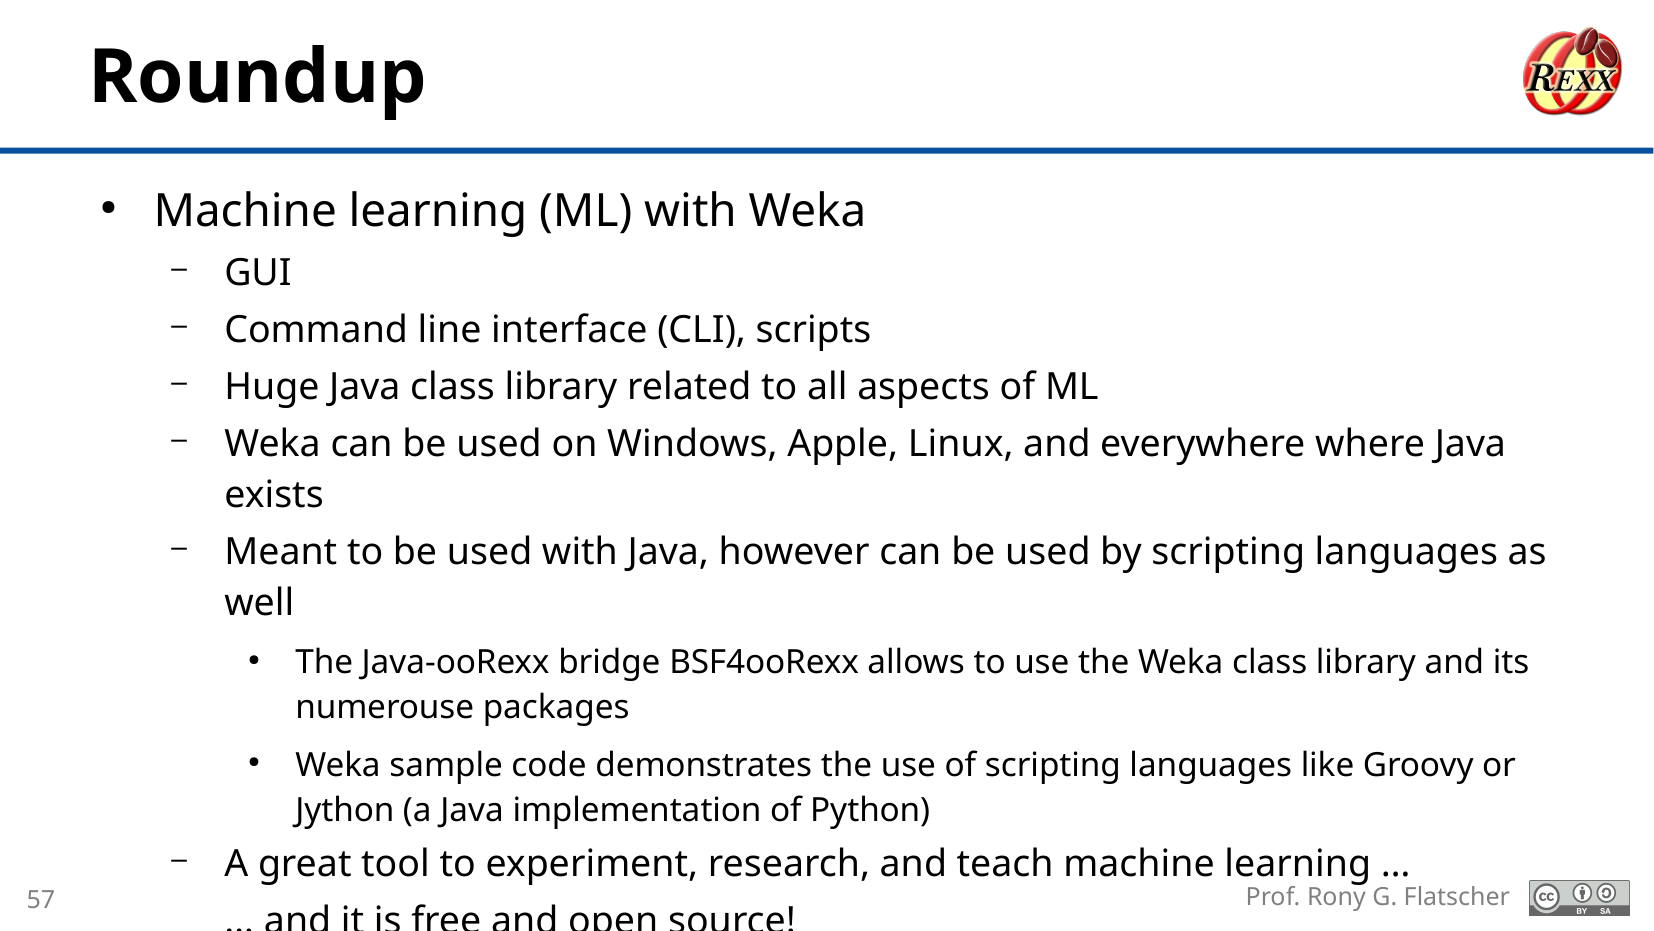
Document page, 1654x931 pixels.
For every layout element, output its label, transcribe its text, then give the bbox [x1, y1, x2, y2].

title Roundup [29, 25, 1654, 123]
list Machine learning (ML) with Weka GUI Command line interface (CLI), scripts Huge Java class library related to all aspects of ML Weka can be used on Windows, Apple, Linux, and everywhere where Java exists Meant to be used with Java, however can be used by scripting languages as well The Java-ooRexx bridge BSF4ooRexx allows to use the Weka class library and its numerouse packages Weka sample code demonstrates the use of scripting languages like Groovy or Jython (a Java implementation of Python) A great tool to experiment, research, and teach machine learning … … and it is free and open source! [82, 177, 1607, 857]
